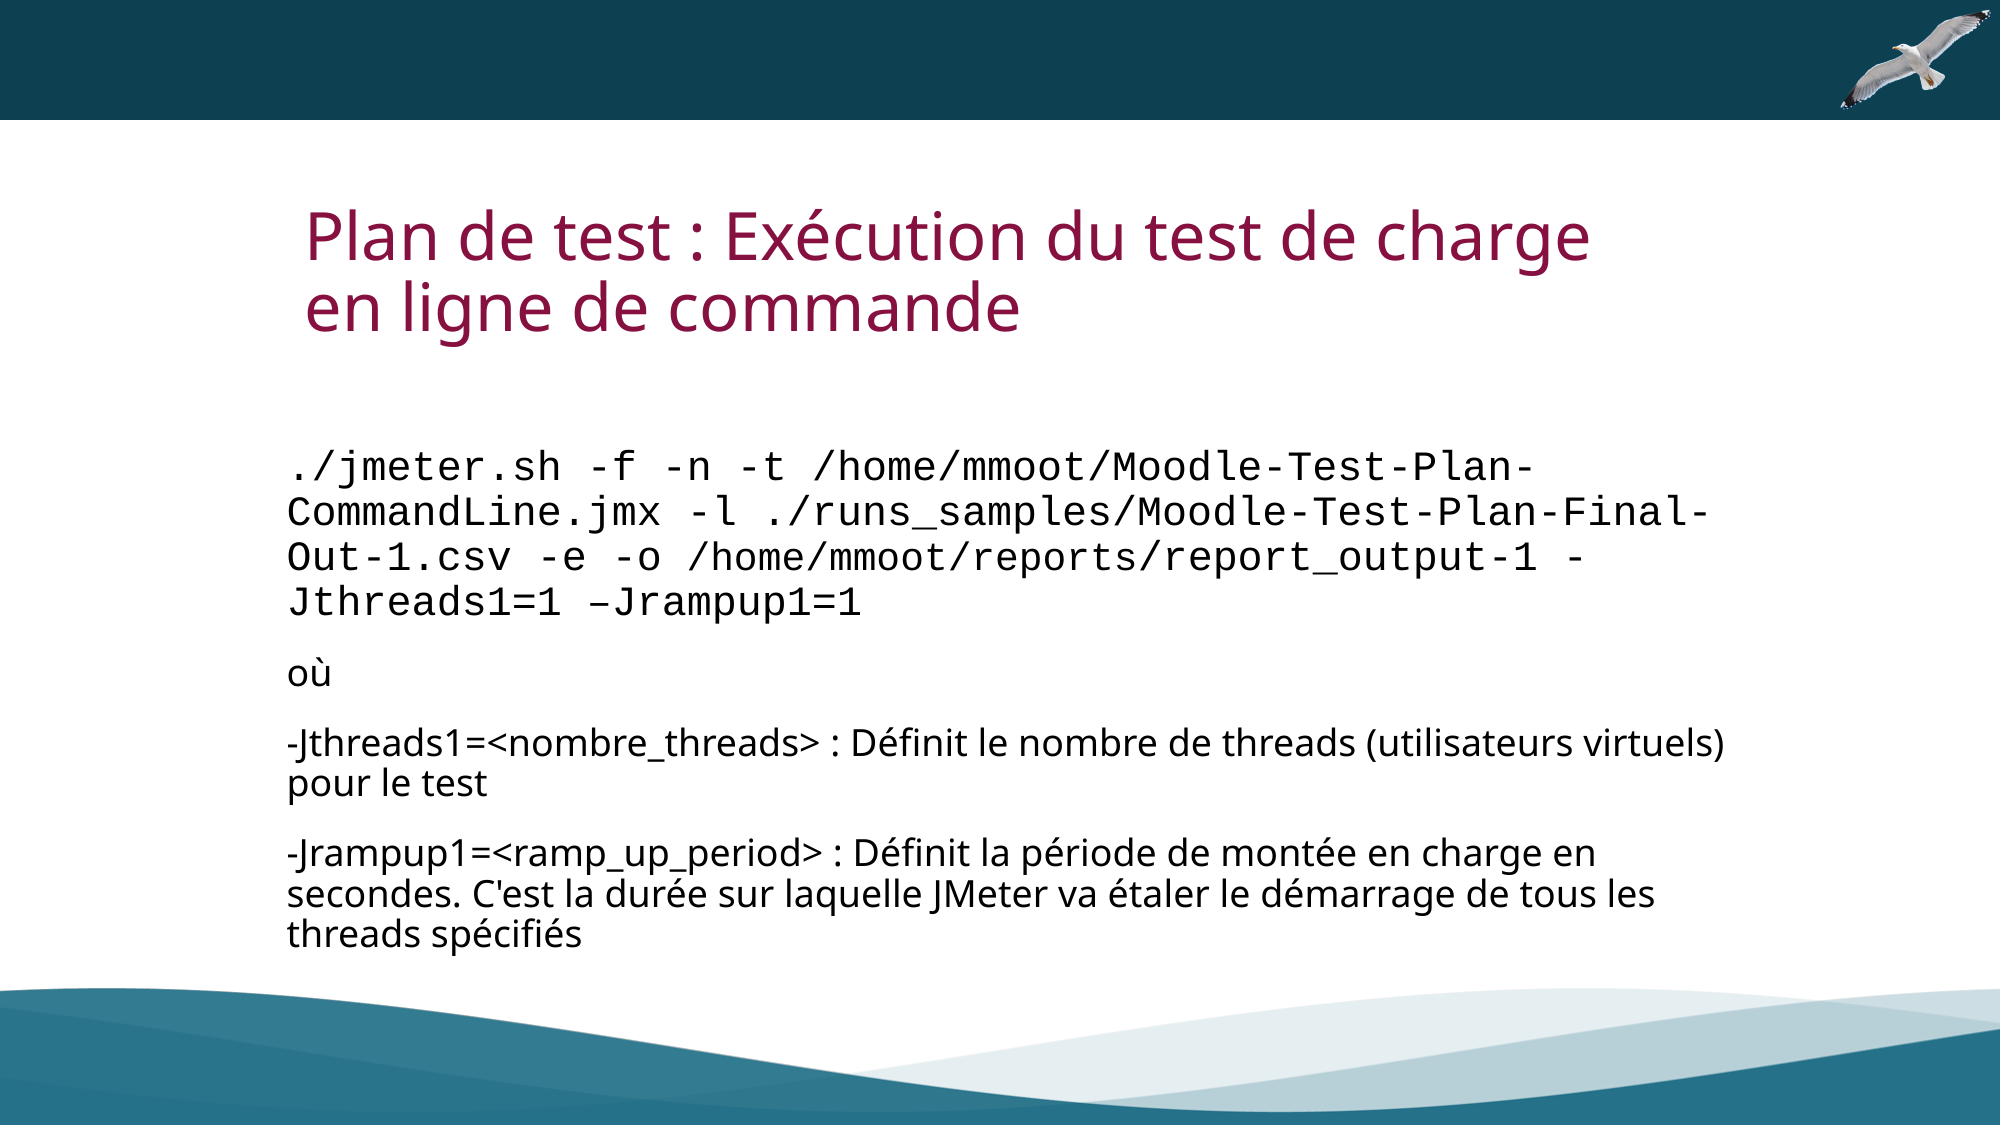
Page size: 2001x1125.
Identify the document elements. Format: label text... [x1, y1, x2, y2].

list Plan de test : Exécution du test de charge en ligne de commande [218, 194, 1689, 326]
list ./jmeter.sh -f -n -t /home/mmoot/Moodle-Test-Plan-CommandLine.jmx -l ./runs_samples/Moodle-Test-Plan-Final-Out-1.csv -e -o /home/mmoot/reports/report_output-1 -Jthreads1=1 –Jrampup1=1 où -Jthreads1=<nombre_threads> : Définit le nombre de threads (utilisateurs virtuels) pour le test -Jrampup1=<ramp_up_period> : Définit la période de montée en charge en secondes. C'est la durée sur laquelle JMeter va étaler le démarrage de tous les threads spécifiés [271, 437, 1771, 1081]
picture [1820, 0, 2000, 120]
picture [0, 974, 2000, 1125]
